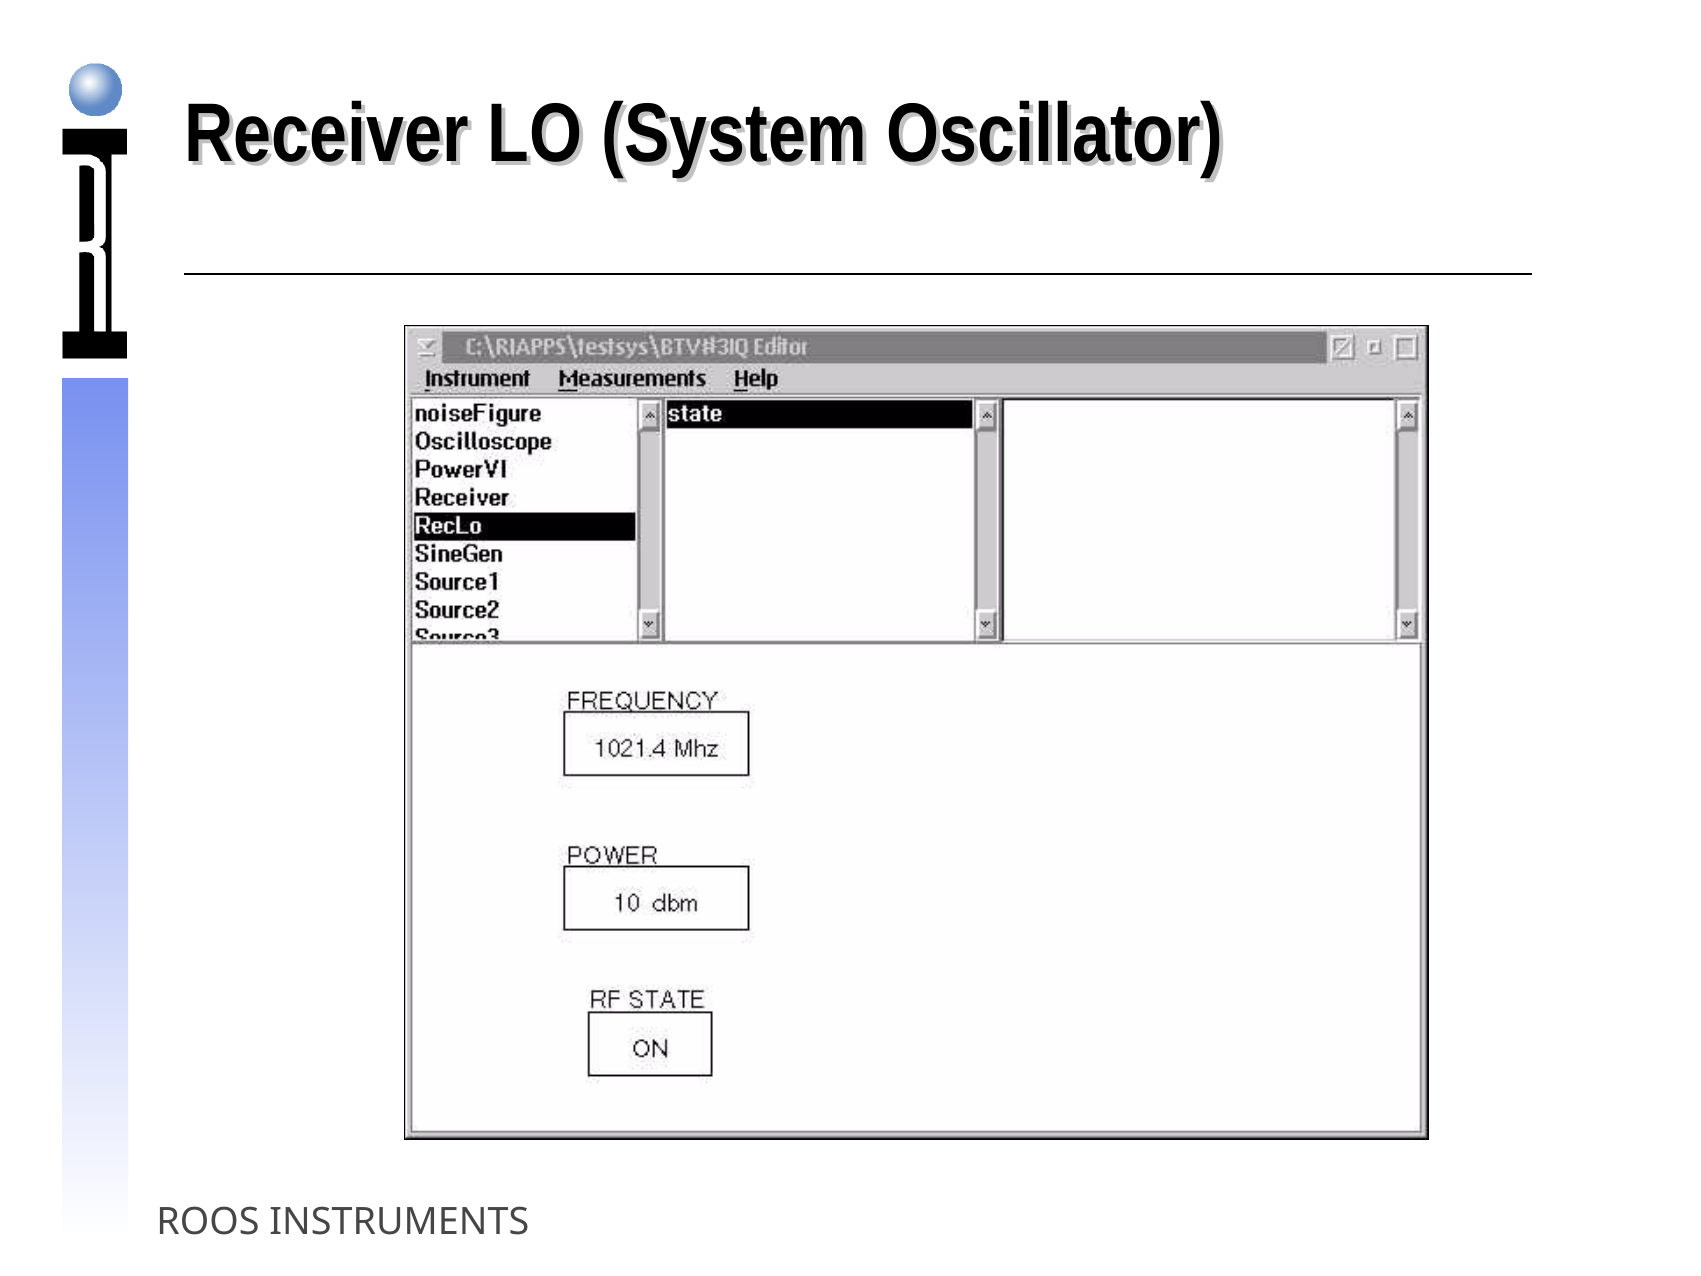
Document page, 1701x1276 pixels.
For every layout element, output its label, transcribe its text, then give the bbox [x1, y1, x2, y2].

picture [404, 325, 1429, 1140]
text_box Receiver LO (System Oscillator) [184, 92, 1539, 268]
